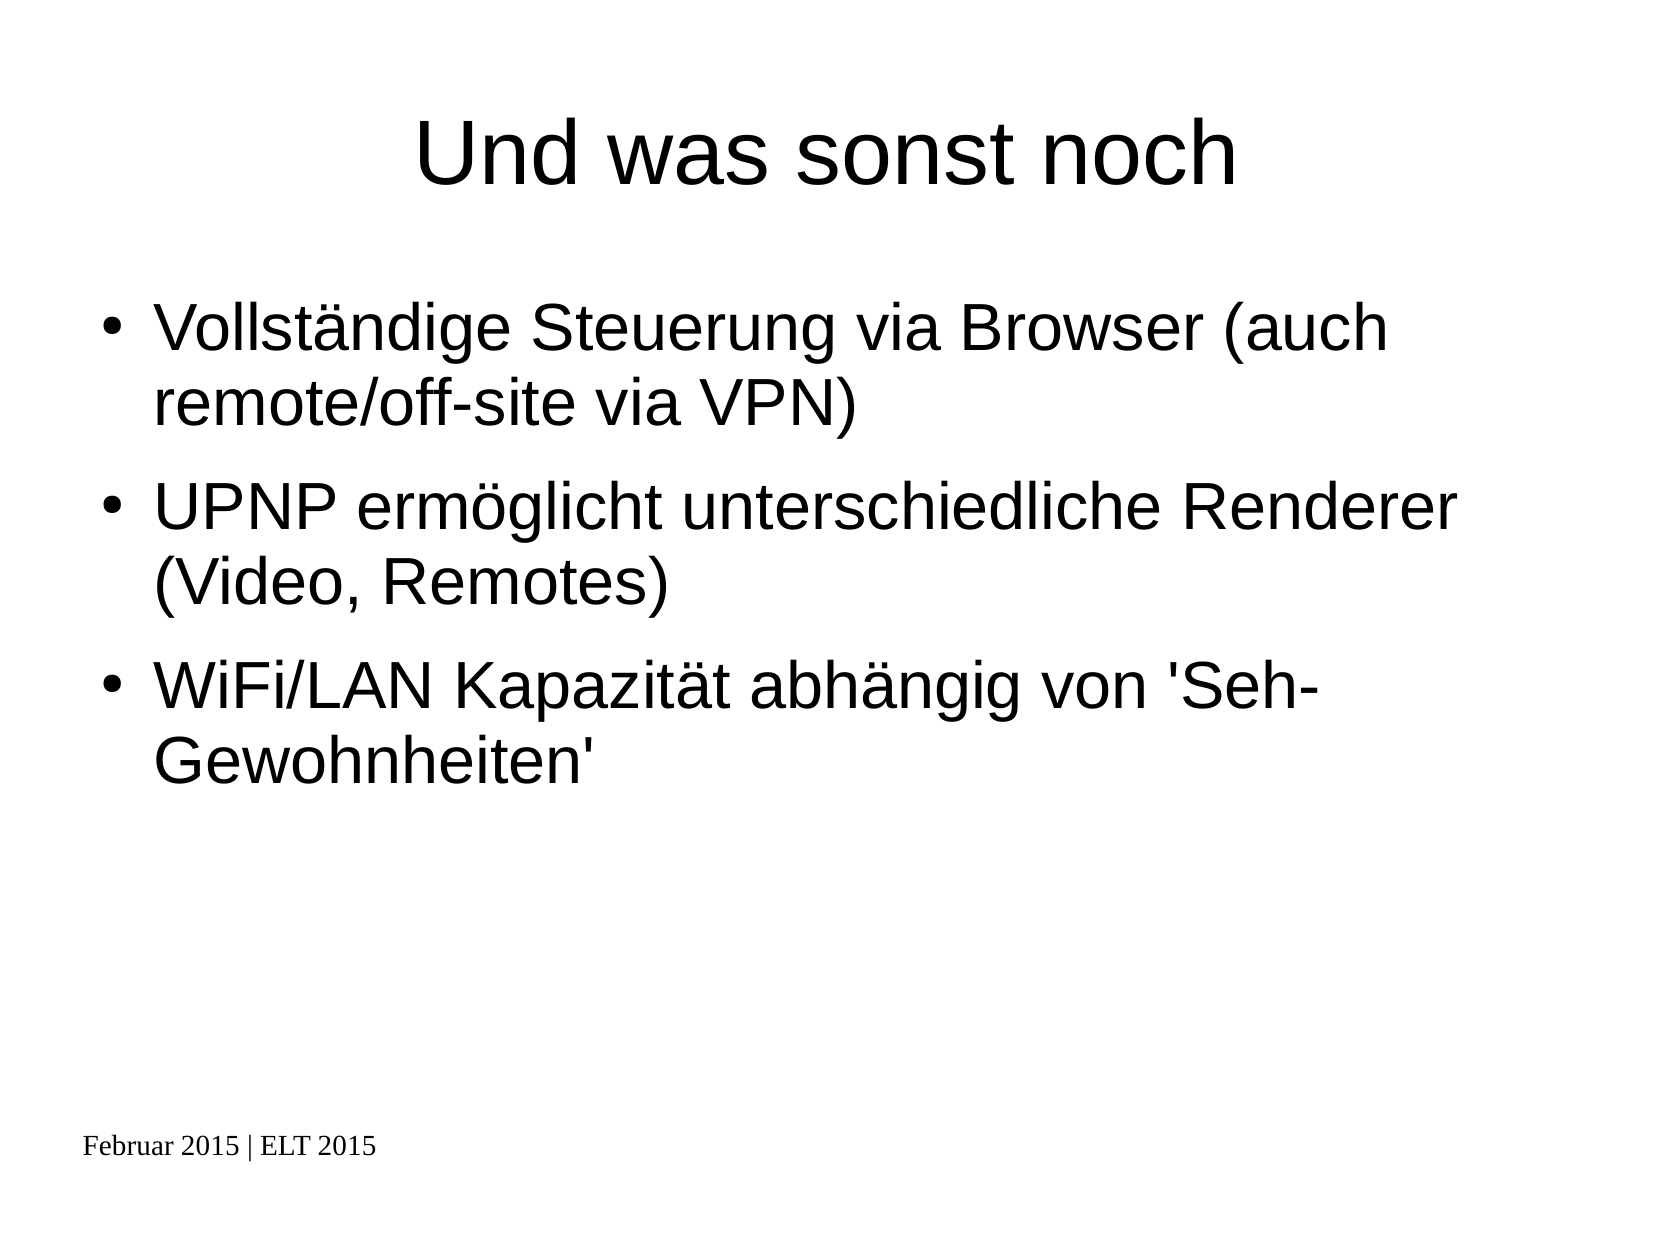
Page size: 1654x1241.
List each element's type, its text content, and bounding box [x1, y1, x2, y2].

title Und was sonst noch [82, 49, 1571, 257]
list Vollständige Steuerung via Browser (auch remote/off-site via VPN) UPNP ermöglicht unterschiedliche Renderer (Video, Remotes) WiFi/LAN Kapazität abhängig von 'Seh-Gewohnheiten' [82, 290, 1571, 1010]
